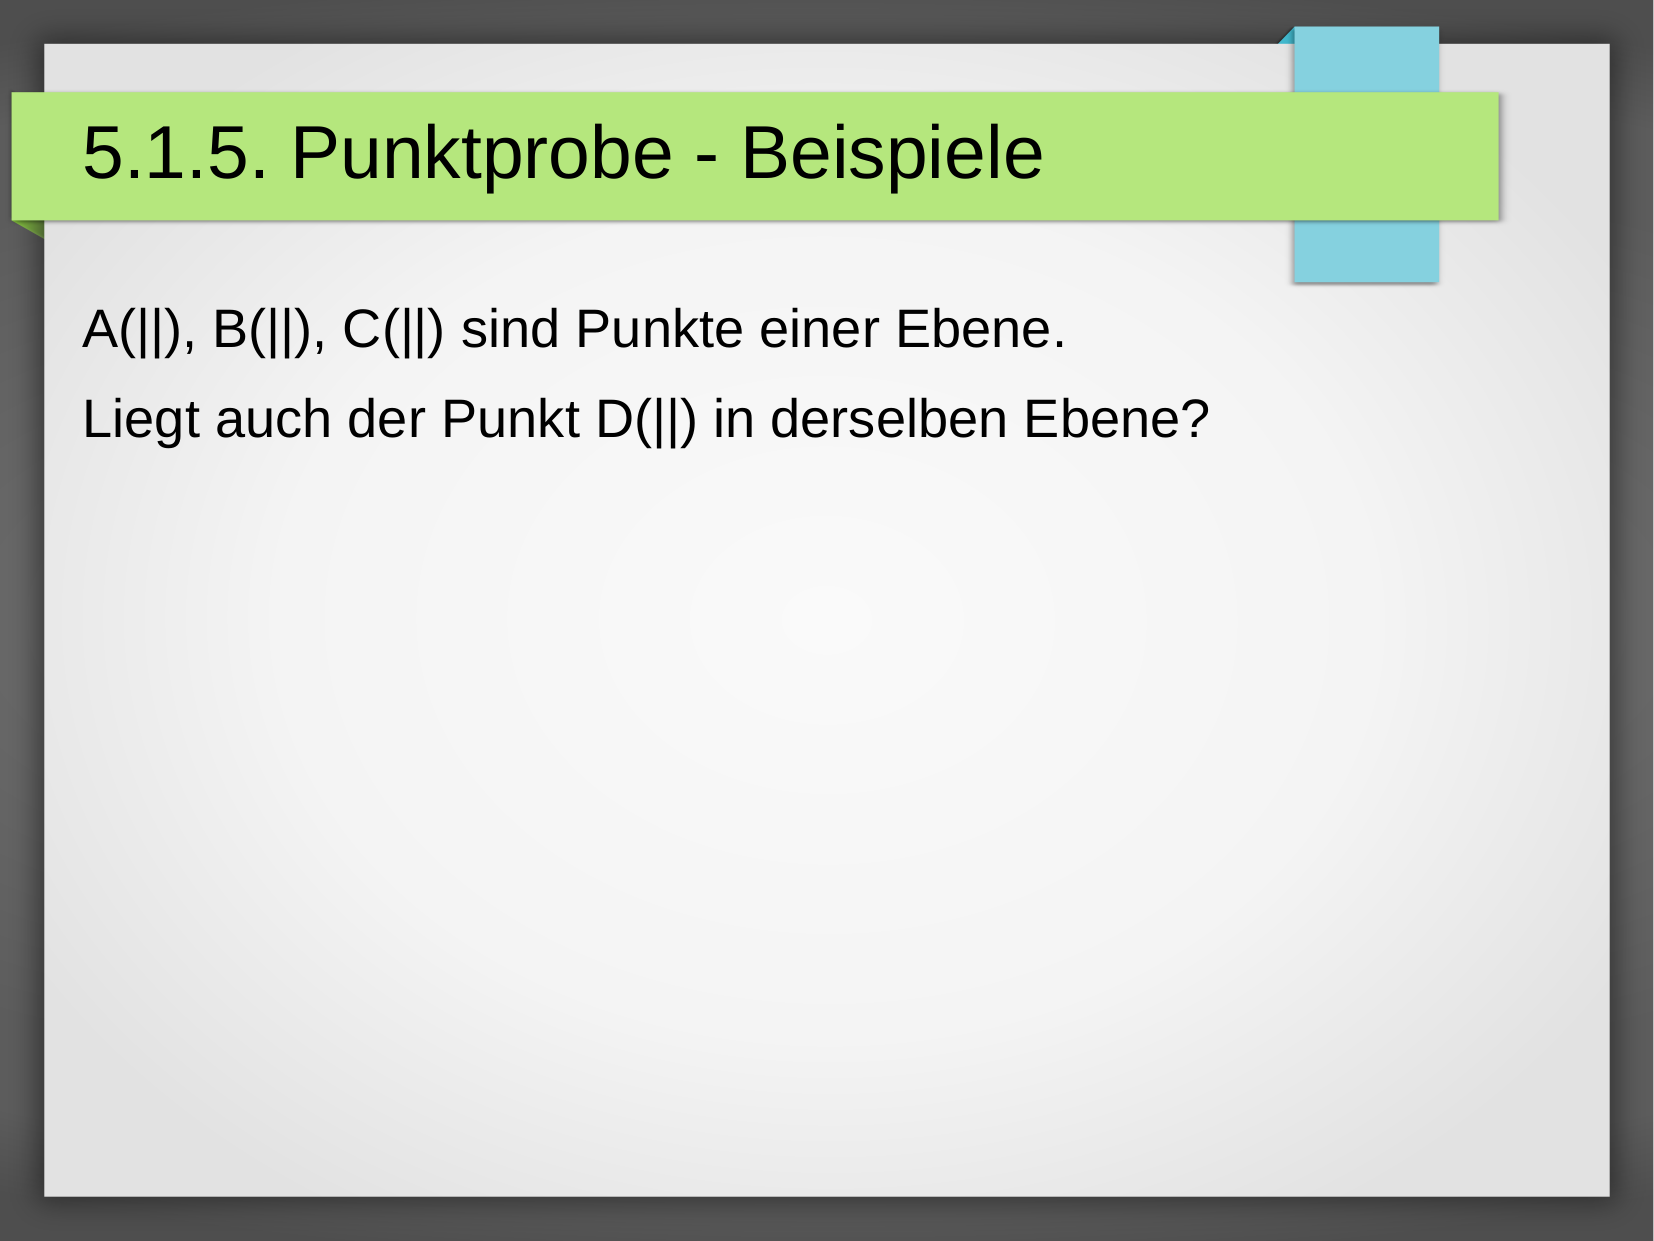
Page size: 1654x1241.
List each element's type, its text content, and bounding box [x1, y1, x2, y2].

list A(||), B(||), C(||) sind Punkte einer Ebene. Liegt auch der Punkt D(||) in derselben Ebene? [82, 295, 1571, 1015]
picture [0, 0, 1654, 1241]
title 5.1.5. Punktprobe - Beispiele [82, 94, 1264, 213]
